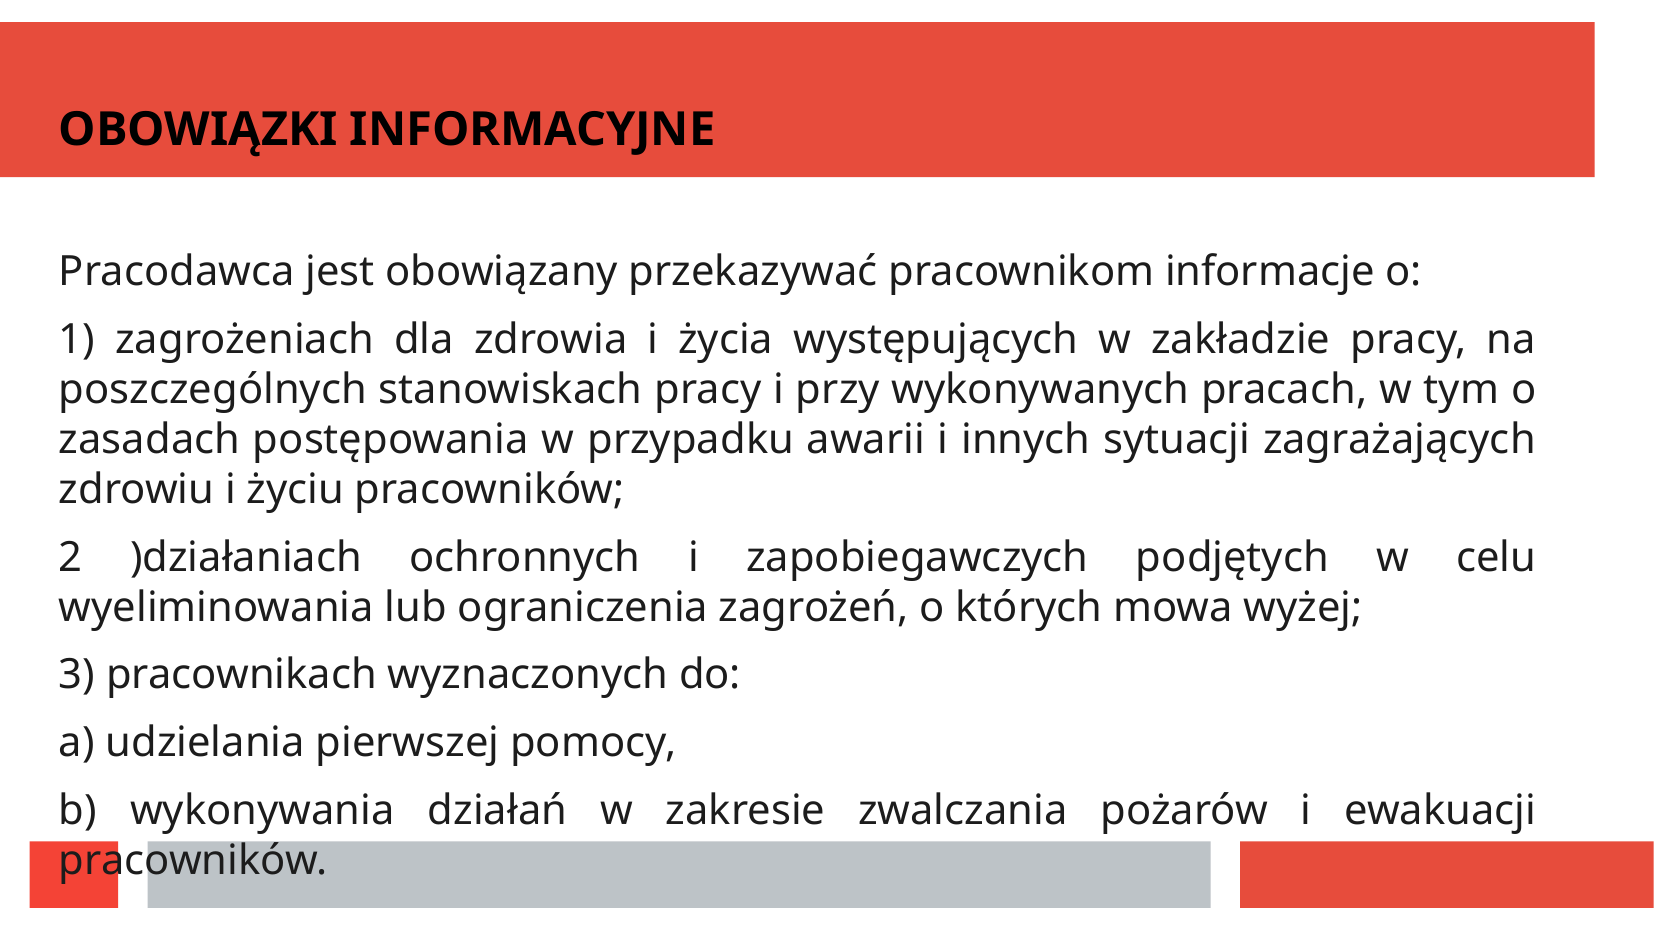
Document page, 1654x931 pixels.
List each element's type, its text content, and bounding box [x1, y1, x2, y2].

title OBOWIĄZKI INFORMACYJNE [59, 44, 1595, 156]
subtitle Pracodawca jest obowiązany przekazywać pracownikom informacje o: 1) zagrożeniach dla zdrowia i życia występujących w zakładzie pracy, na poszczególnych stanowiskach pracy i przy wykonywanych pracach, w tym o zasadach postępowania w przypadku awarii i innych sytuacji zagrażających zdrowiu i życiu pracowników; 2 )działaniach ochronnych i zapobiegawczych podjętych w celu wyeliminowania lub ograniczenia zagrożeń, o których mowa wyżej; 3) pracownikach wyznaczonych do: a) udzielania pierwszej pomocy, b) wykonywania działań w zakresie zwalczania pożarów i ewakuacji pracowników. [59, 243, 1565, 820]
